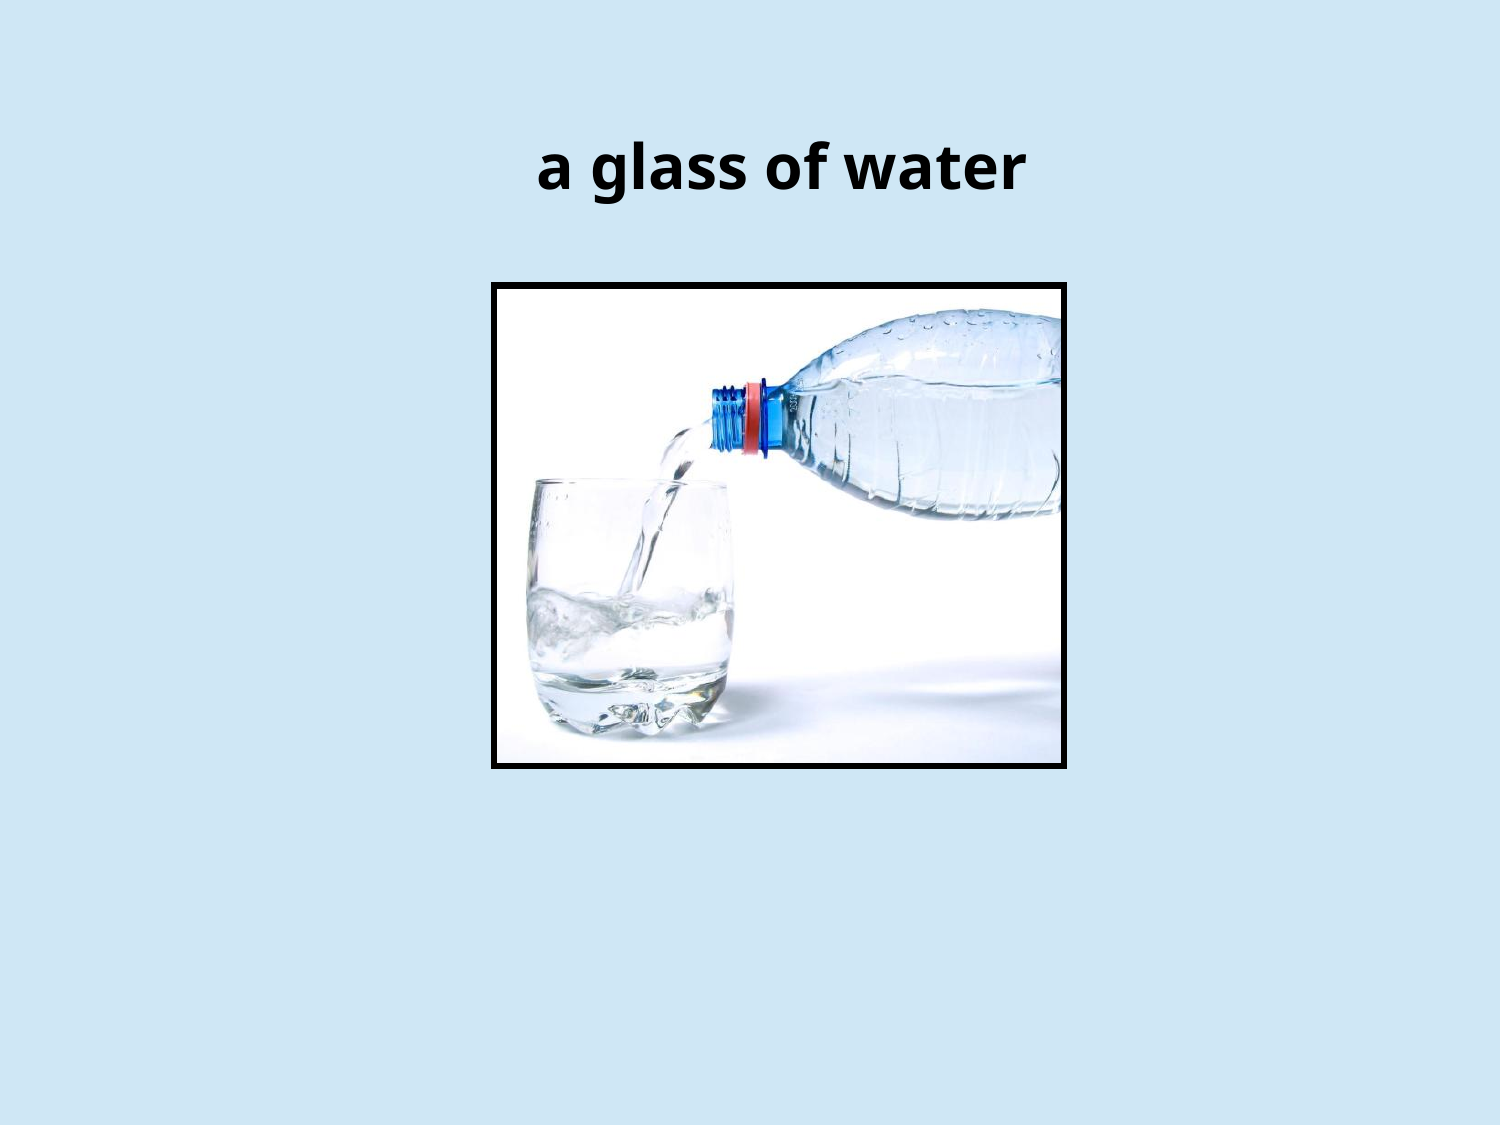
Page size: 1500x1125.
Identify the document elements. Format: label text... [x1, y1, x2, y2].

picture [496, 288, 1062, 764]
text_box a glass of water [321, 44, 1243, 210]
